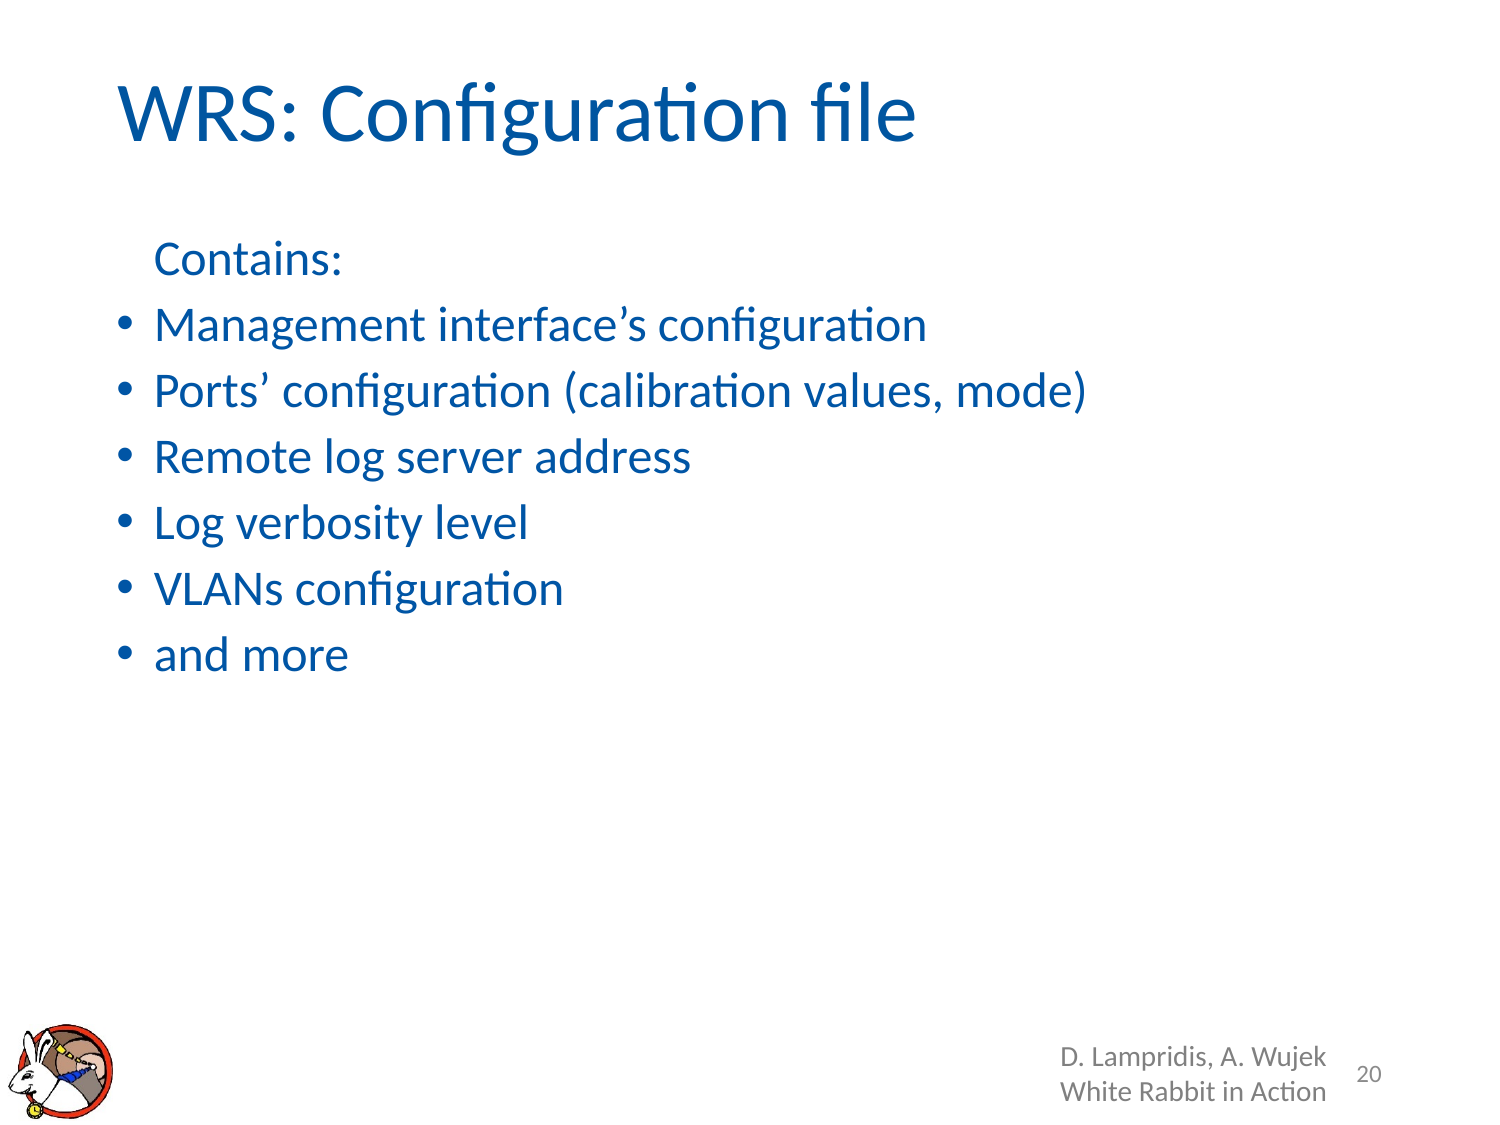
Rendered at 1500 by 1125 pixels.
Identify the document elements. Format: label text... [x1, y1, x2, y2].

picture [7, 1024, 113, 1121]
text_box Contains: Management interface’s configuration Ports’ configuration (calibration values, mode) Remote log server address Log verbosity level VLANs configuration and more [101, 224, 1396, 721]
text_box WRS: Configuration file [103, 59, 1397, 169]
